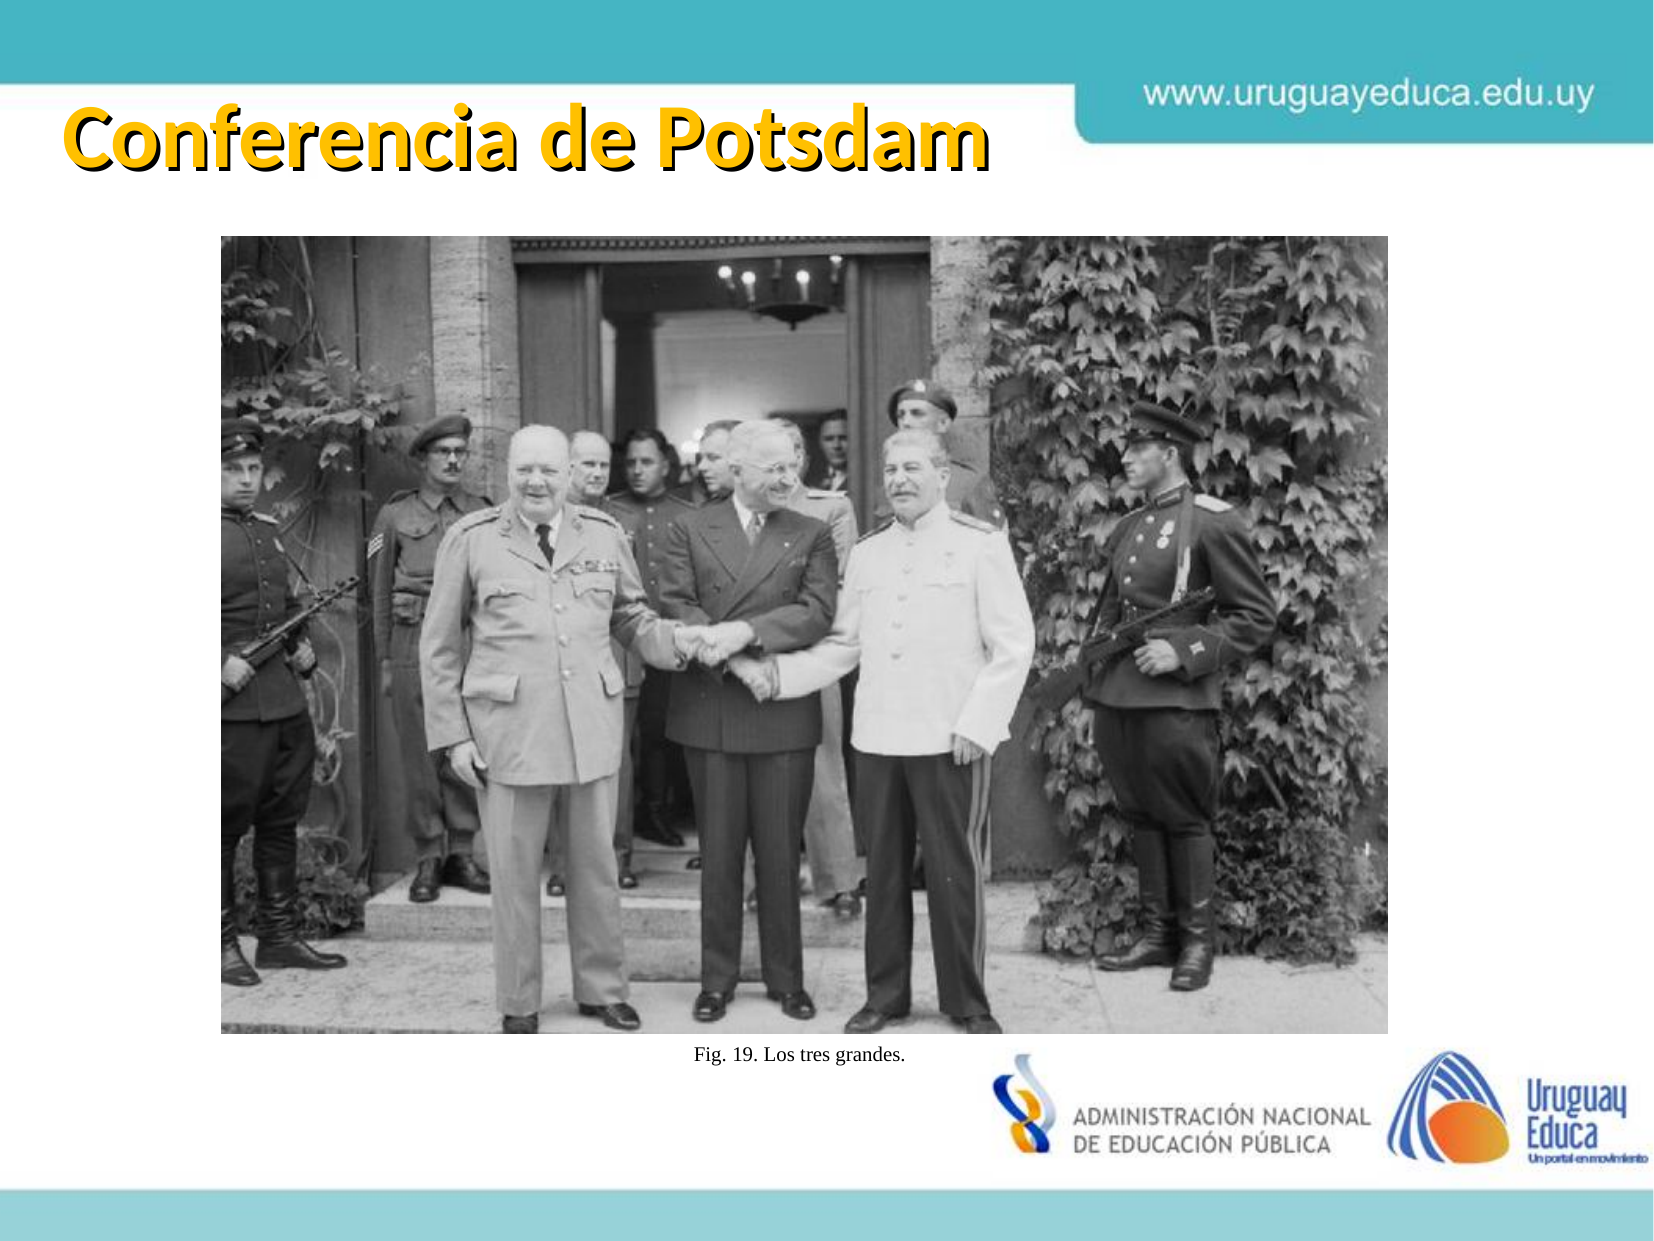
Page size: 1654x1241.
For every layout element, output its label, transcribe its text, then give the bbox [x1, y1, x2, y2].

title Conferencia de Potsdam [0, 29, 1055, 233]
picture [0, 0, 1654, 1241]
text_box Fig. 19. Los tres grandes. [679, 1033, 945, 1074]
list [82, 289, 1571, 1108]
